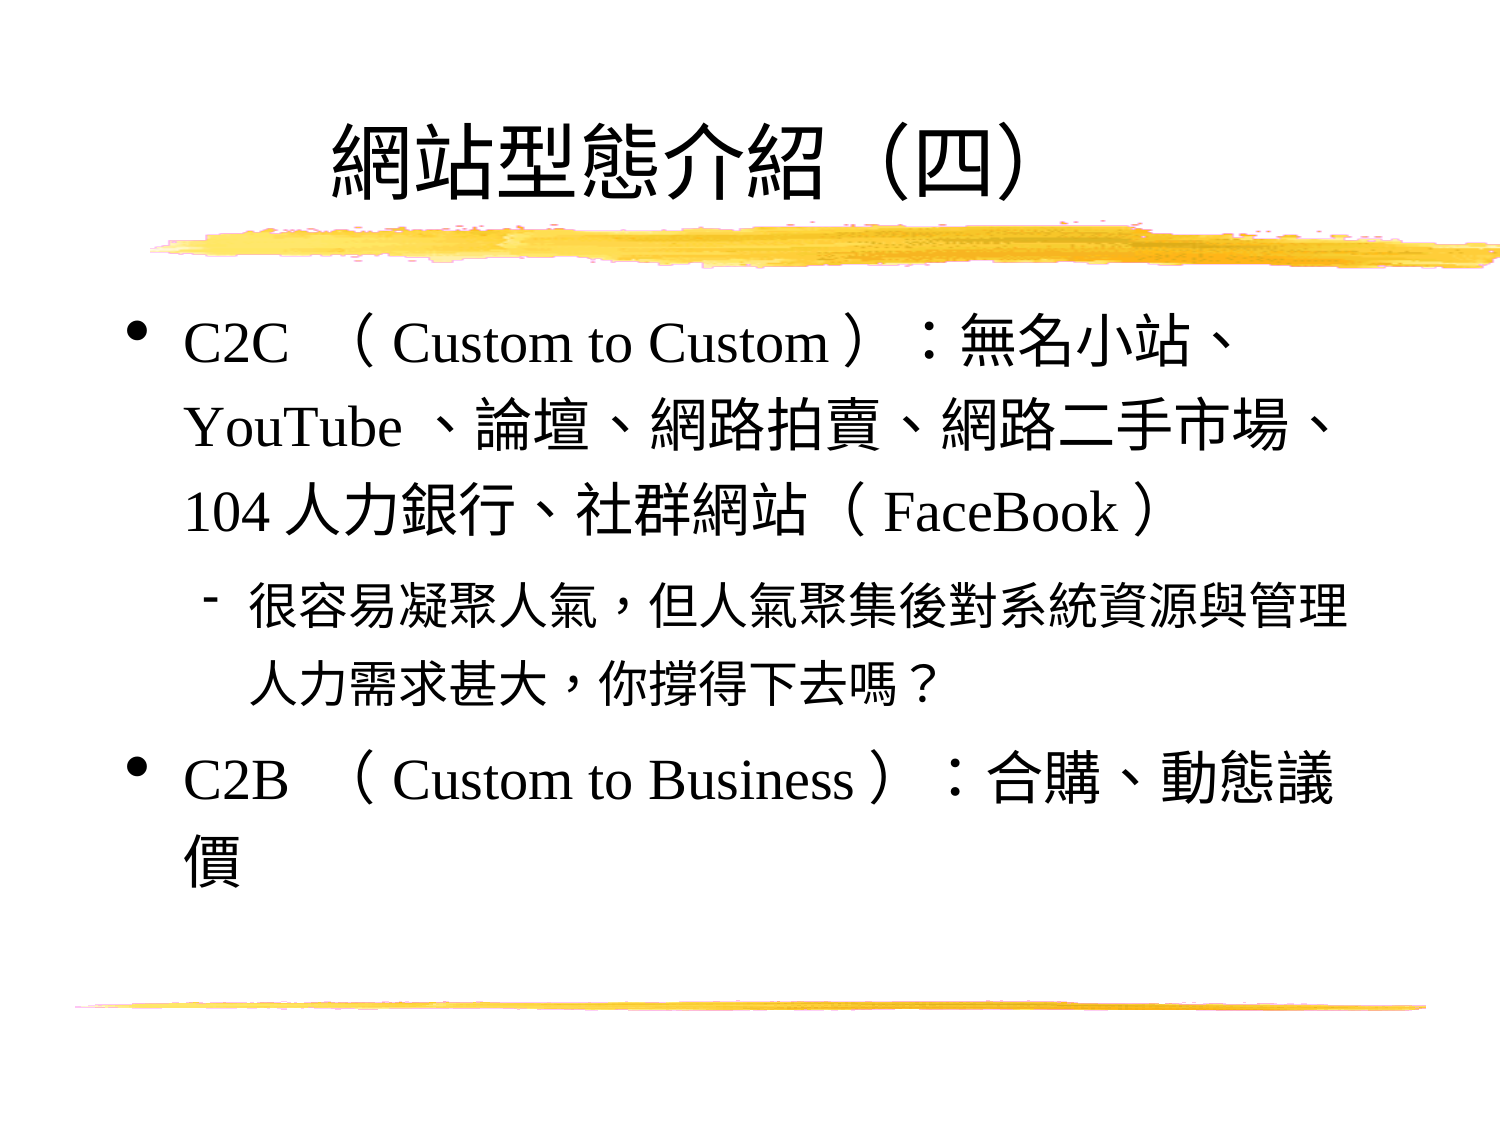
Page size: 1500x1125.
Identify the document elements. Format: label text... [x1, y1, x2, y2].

picture [150, 215, 1500, 279]
picture [75, 999, 1426, 1013]
title 網站型態介紹（四） [66, 37, 1342, 225]
list C2C （Custom to Custom）：無名小站、 YouTube、論壇、網路拍賣、網路二手市場、104人力銀行、社群網站（FaceBook） 很容易凝聚人氣，但人氣聚集後對系統資源與管理人力需求甚大，你撐得下去嗎？ C2B （Custom to Business）：合購、動態議價 [112, 287, 1388, 963]
